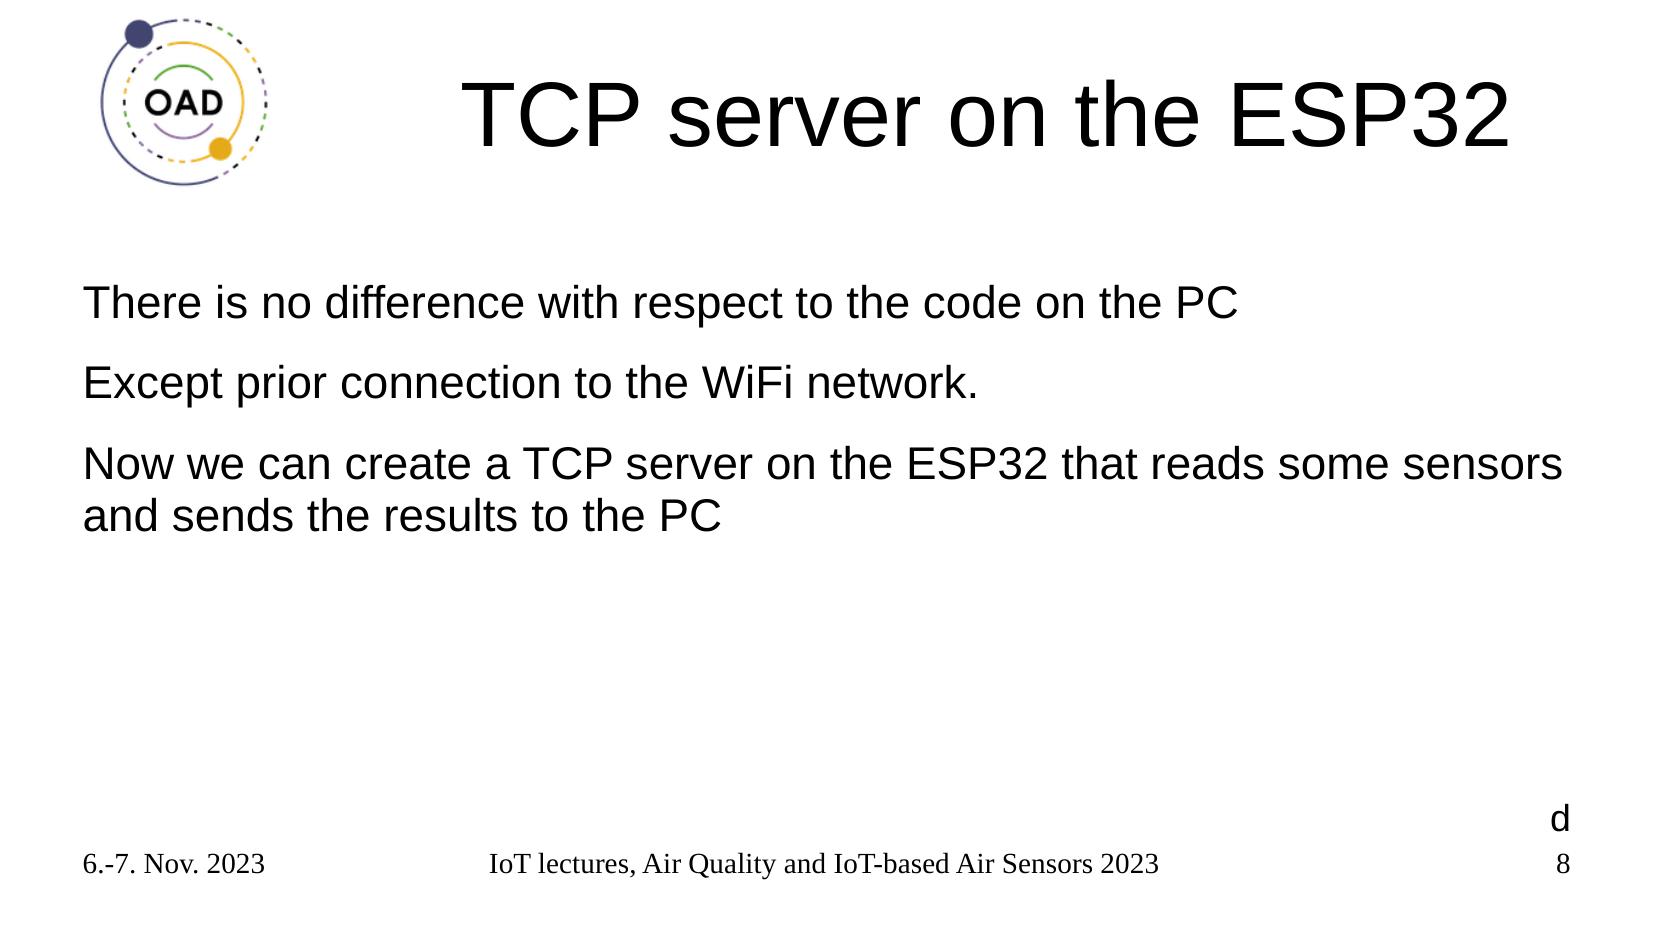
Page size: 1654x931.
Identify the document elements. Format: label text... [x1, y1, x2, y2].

text_box d [1535, 790, 1586, 847]
list There is no difference with respect to the code on the PC Except prior connection to the WiFi network. Now we can create a TCP server on the ESP32 that reads some sensors and sends the results to the PC [82, 276, 1571, 709]
title TCP server on the ESP32 [403, 37, 1571, 193]
picture [59, 4, 303, 207]
